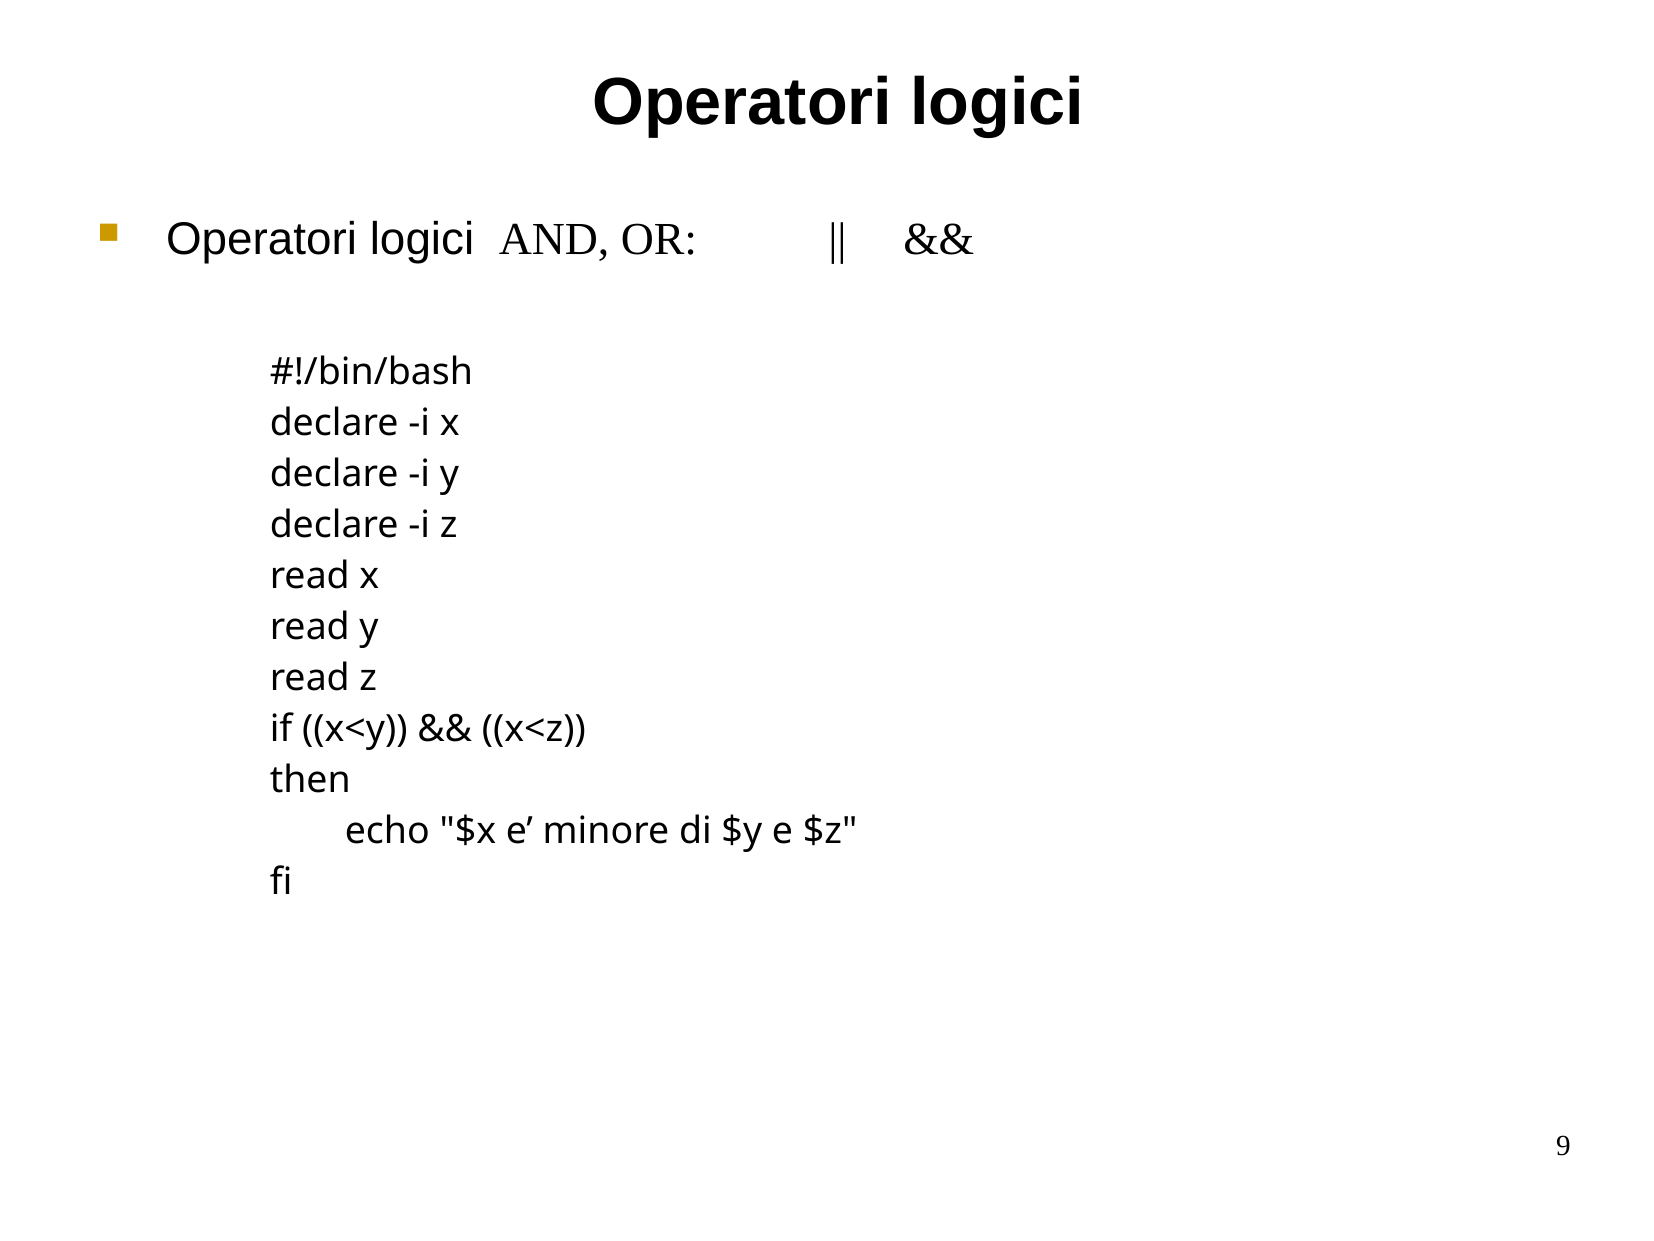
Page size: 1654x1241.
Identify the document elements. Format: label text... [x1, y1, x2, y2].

text_box #!/bin/bash declare -i x declare -i y declare -i z read x read y read z if ((x<y)) && ((x<z)) then echo "$x e’ minore di $y e $z" fi [255, 337, 1051, 957]
list Operatori logici AND, OR: || && [82, 200, 1571, 1091]
title Operatori logici [82, 50, 1571, 200]
